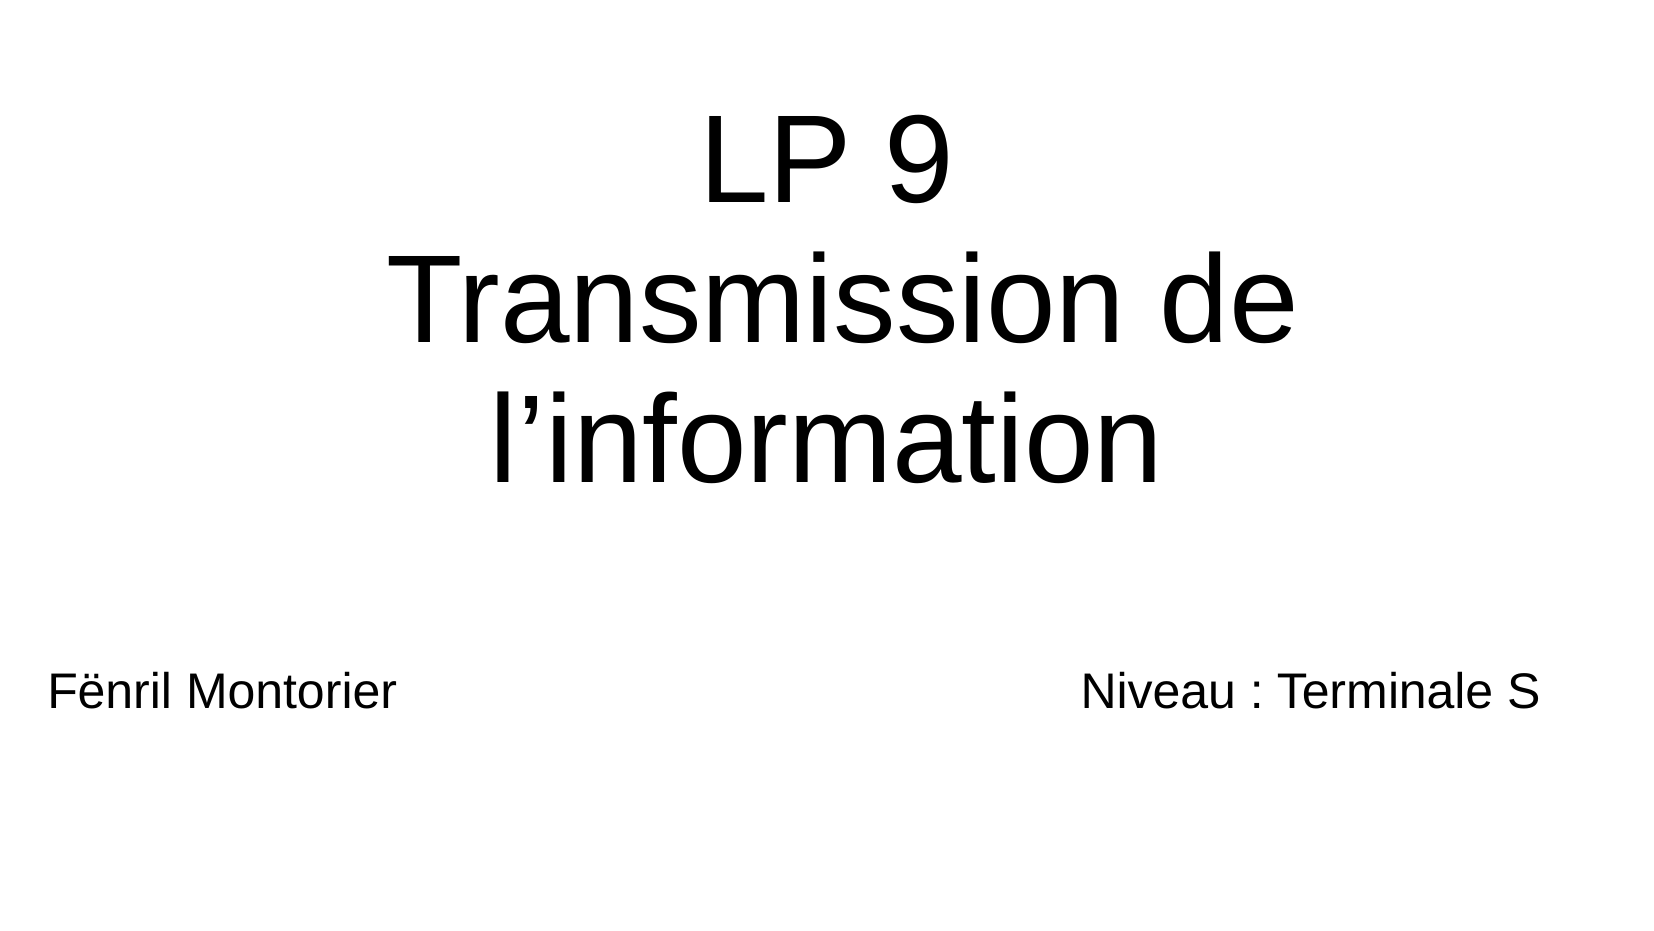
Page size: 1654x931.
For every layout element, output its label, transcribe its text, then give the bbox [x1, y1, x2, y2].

subtitle Fënril Montorier Niveau : Terminale S [47, 625, 1571, 758]
title LP 9 Transmission de l’information [82, 89, 1571, 509]
